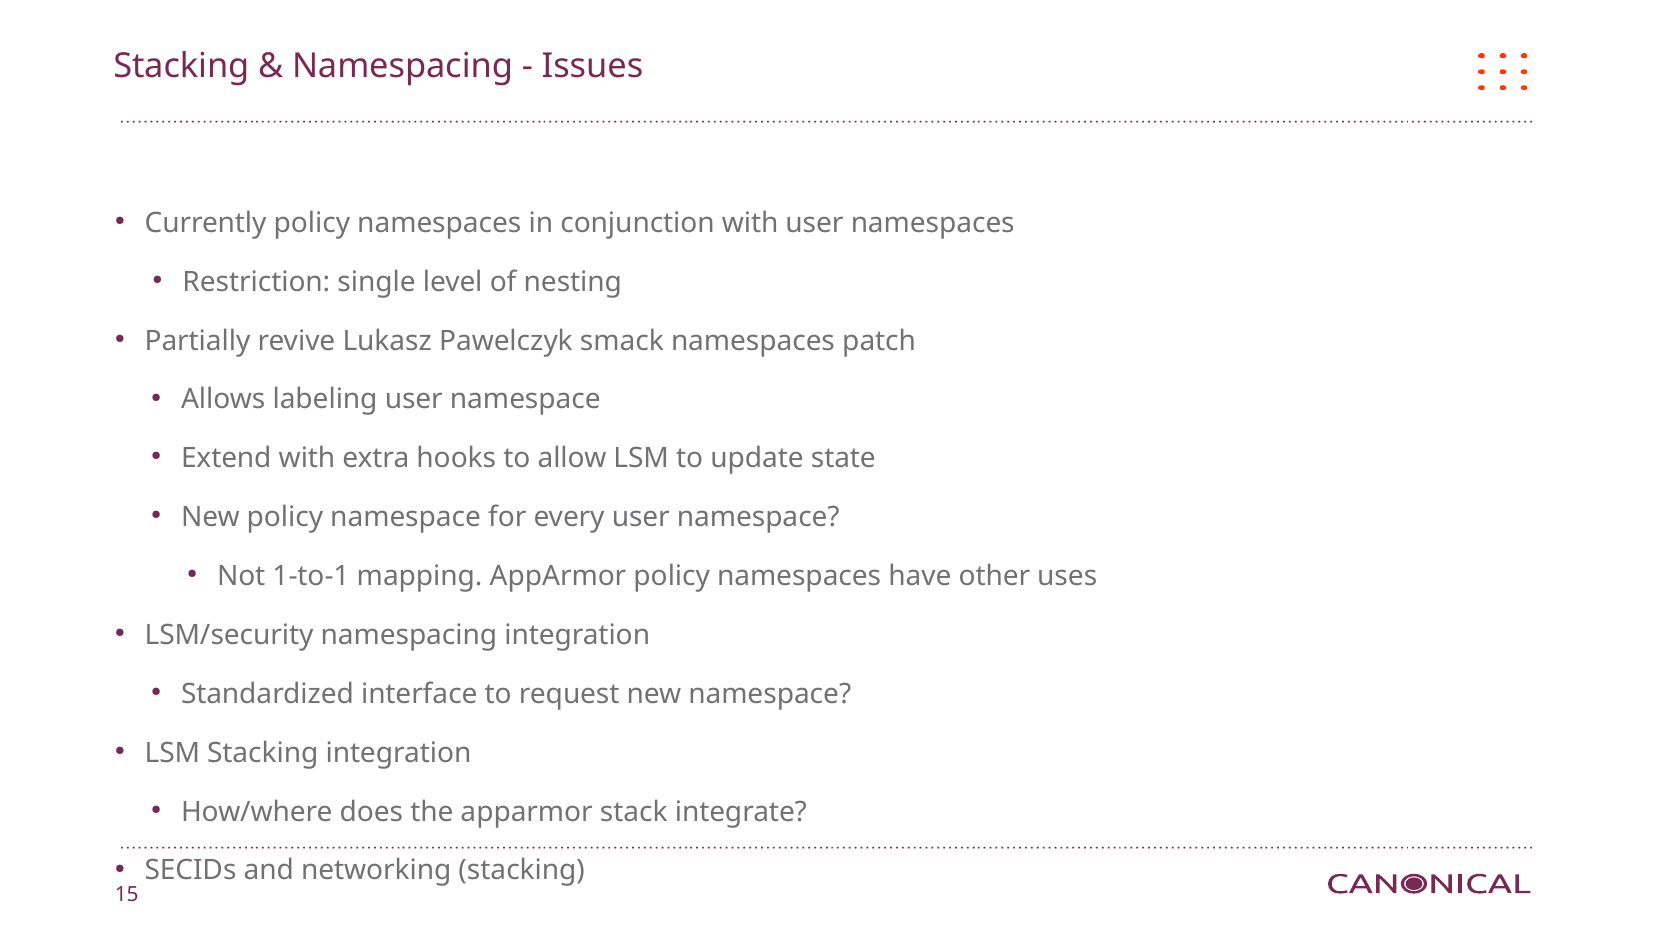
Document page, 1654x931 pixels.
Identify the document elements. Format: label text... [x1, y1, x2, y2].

title Stacking & Namespacing - Issues [113, 48, 1382, 81]
picture [111, 119, 1533, 124]
picture [111, 845, 1533, 851]
picture [1478, 53, 1527, 90]
list Currently policy namespaces in conjunction with user namespaces Restriction: single level of nesting Partially revive Lukasz Pawelczyk smack namespaces patch Allows labeling user namespace Extend with extra hooks to allow LSM to update state New policy namespace for every user namespace? Not 1-to-1 mapping. AppArmor policy namespaces have other uses LSM/security namespacing integration Standardized interface to request new namespace? LSM Stacking integration How/where does the apparmor stack integrate? SECIDs and networking (stacking) [115, 192, 1540, 825]
